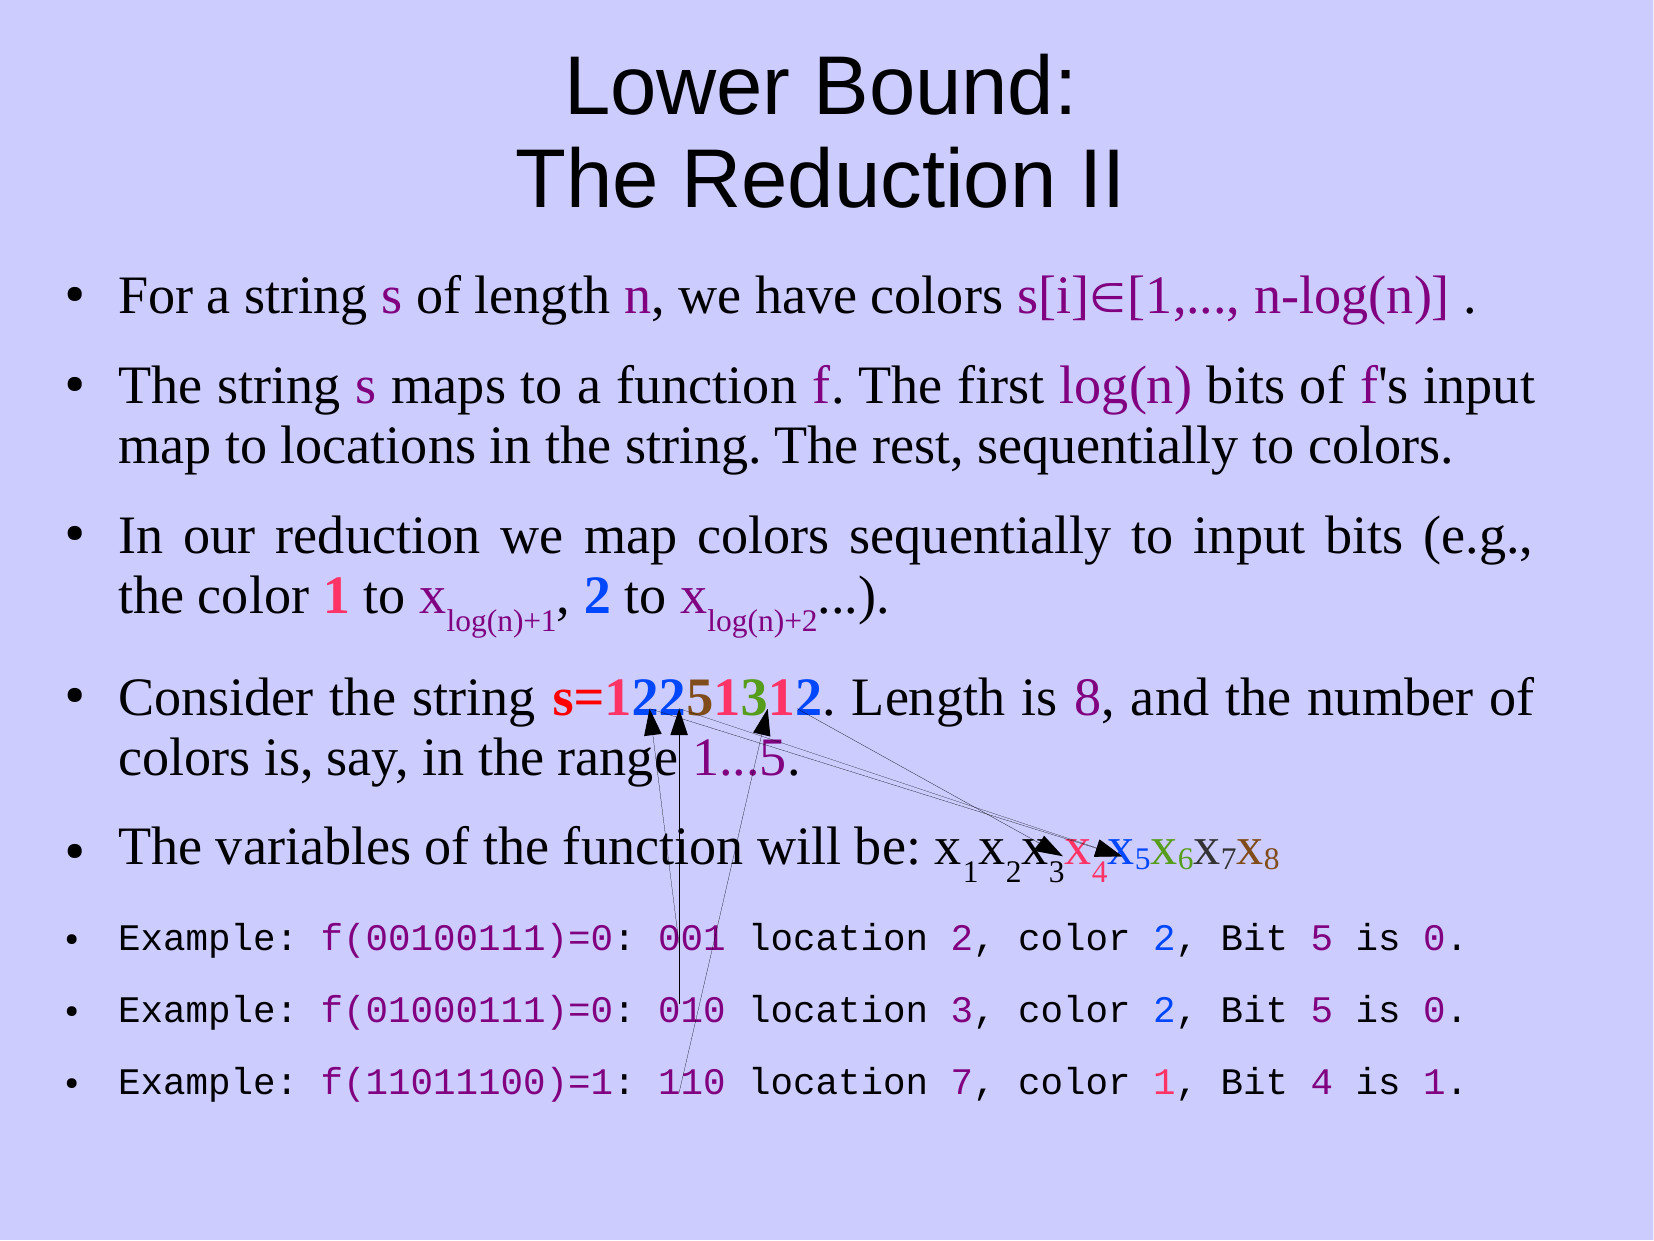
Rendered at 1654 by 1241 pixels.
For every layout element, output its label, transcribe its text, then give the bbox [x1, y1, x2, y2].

title Lower Bound: The Reduction II [76, 29, 1565, 237]
list For a string s of length n, we have colors s[i][1,..., n-log(n)] . The string s maps to a function f. The first log(n) bits of f's input map to locations in the string. The rest, sequentially to colors. In our reduction we map colors sequentially to input bits (e.g., the color 1 to xlog(n)+1, 2 to xlog(n)+2...). Consider the string s=12251312. Length is 8, and the number of colors is, say, in the range 1...5. The variables of the function will be: x1x2x3x4x5x6x7x8 Example: f(00100111)=0: 001 location 2, color 2, Bit 5 is 0. Example: f(01000111)=0: 010 location 3, color 2, Bit 5 is 0. Example: f(11011100)=1: 110 location 7, color 1, Bit 4 is 1. [47, 265, 1536, 1189]
